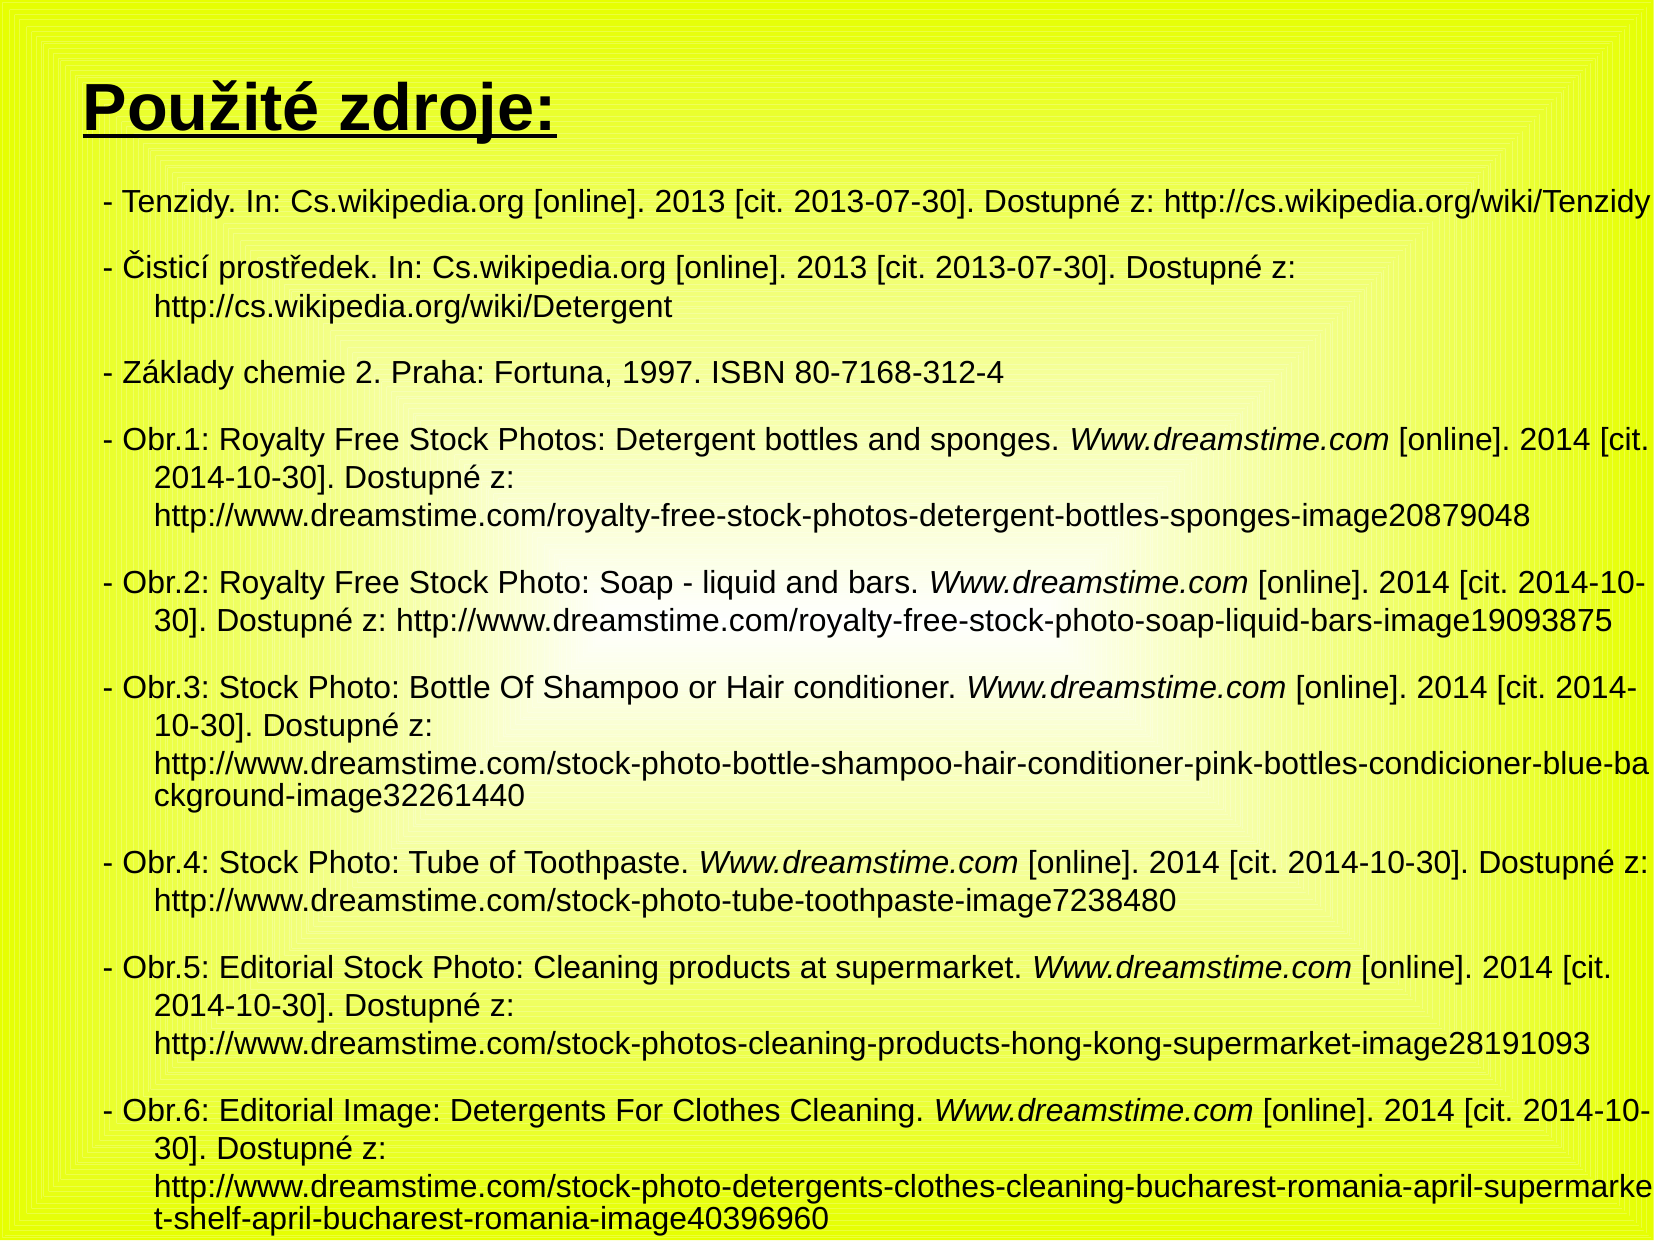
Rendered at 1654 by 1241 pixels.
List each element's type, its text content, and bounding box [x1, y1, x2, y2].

list - Tenzidy. In: Cs.wikipedia.org [online]. 2013 [cit. 2013-07-30]. Dostupné z: http://cs.wikipedia.org/wiki/Tenzidy - Čisticí prostředek. In: Cs.wikipedia.org [online]. 2013 [cit. 2013-07-30]. Dostupné z: http://cs.wikipedia.org/wiki/Detergent - Základy chemie 2. Praha: Fortuna, 1997. ISBN 80-7168-312-4 - Obr.1: Royalty Free Stock Photos: Detergent bottles and sponges. Www.dreamstime.com [online]. 2014 [cit. 2014-10-30]. Dostupné z: http://www.dreamstime.com/royalty-free-stock-photos-detergent-bottles-sponges-image20879048 - Obr.2: Royalty Free Stock Photo: Soap - liquid and bars. Www.dreamstime.com [online]. 2014 [cit. 2014-10-30]. Dostupné z: http://www.dreamstime.com/royalty-free-stock-photo-soap-liquid-bars-image19093875 - Obr.3: Stock Photo: Bottle Of Shampoo or Hair conditioner. Www.dreamstime.com [online]. 2014 [cit. 2014-10-30]. Dostupné z: http://www.dreamstime.com/stock-photo-bottle-shampoo-hair-conditioner-pink-bottles-condicioner-blue-background-image32261440 - Obr.4: Stock Photo: Tube of Toothpaste. Www.dreamstime.com [online]. 2014 [cit. 2014-10-30]. Dostupné z: http://www.dreamstime.com/stock-photo-tube-toothpaste-image7238480 - Obr.5: Editorial Stock Photo: Cleaning products at supermarket. Www.dreamstime.com [online]. 2014 [cit. 2014-10-30]. Dostupné z: http://www.dreamstime.com/stock-photos-cleaning-products-hong-kong-supermarket-image28191093 - Obr.6: Editorial Image: Detergents For Clothes Cleaning. Www.dreamstime.com [online]. 2014 [cit. 2014-10-30]. Dostupné z: http://www.dreamstime.com/stock-photo-detergents-clothes-cleaning-bucharest-romania-april-supermarket-shelf-april-bucharest-romania-image40396960 [17, 180, 1654, 1241]
title Použité zdroje: [82, 0, 1571, 180]
